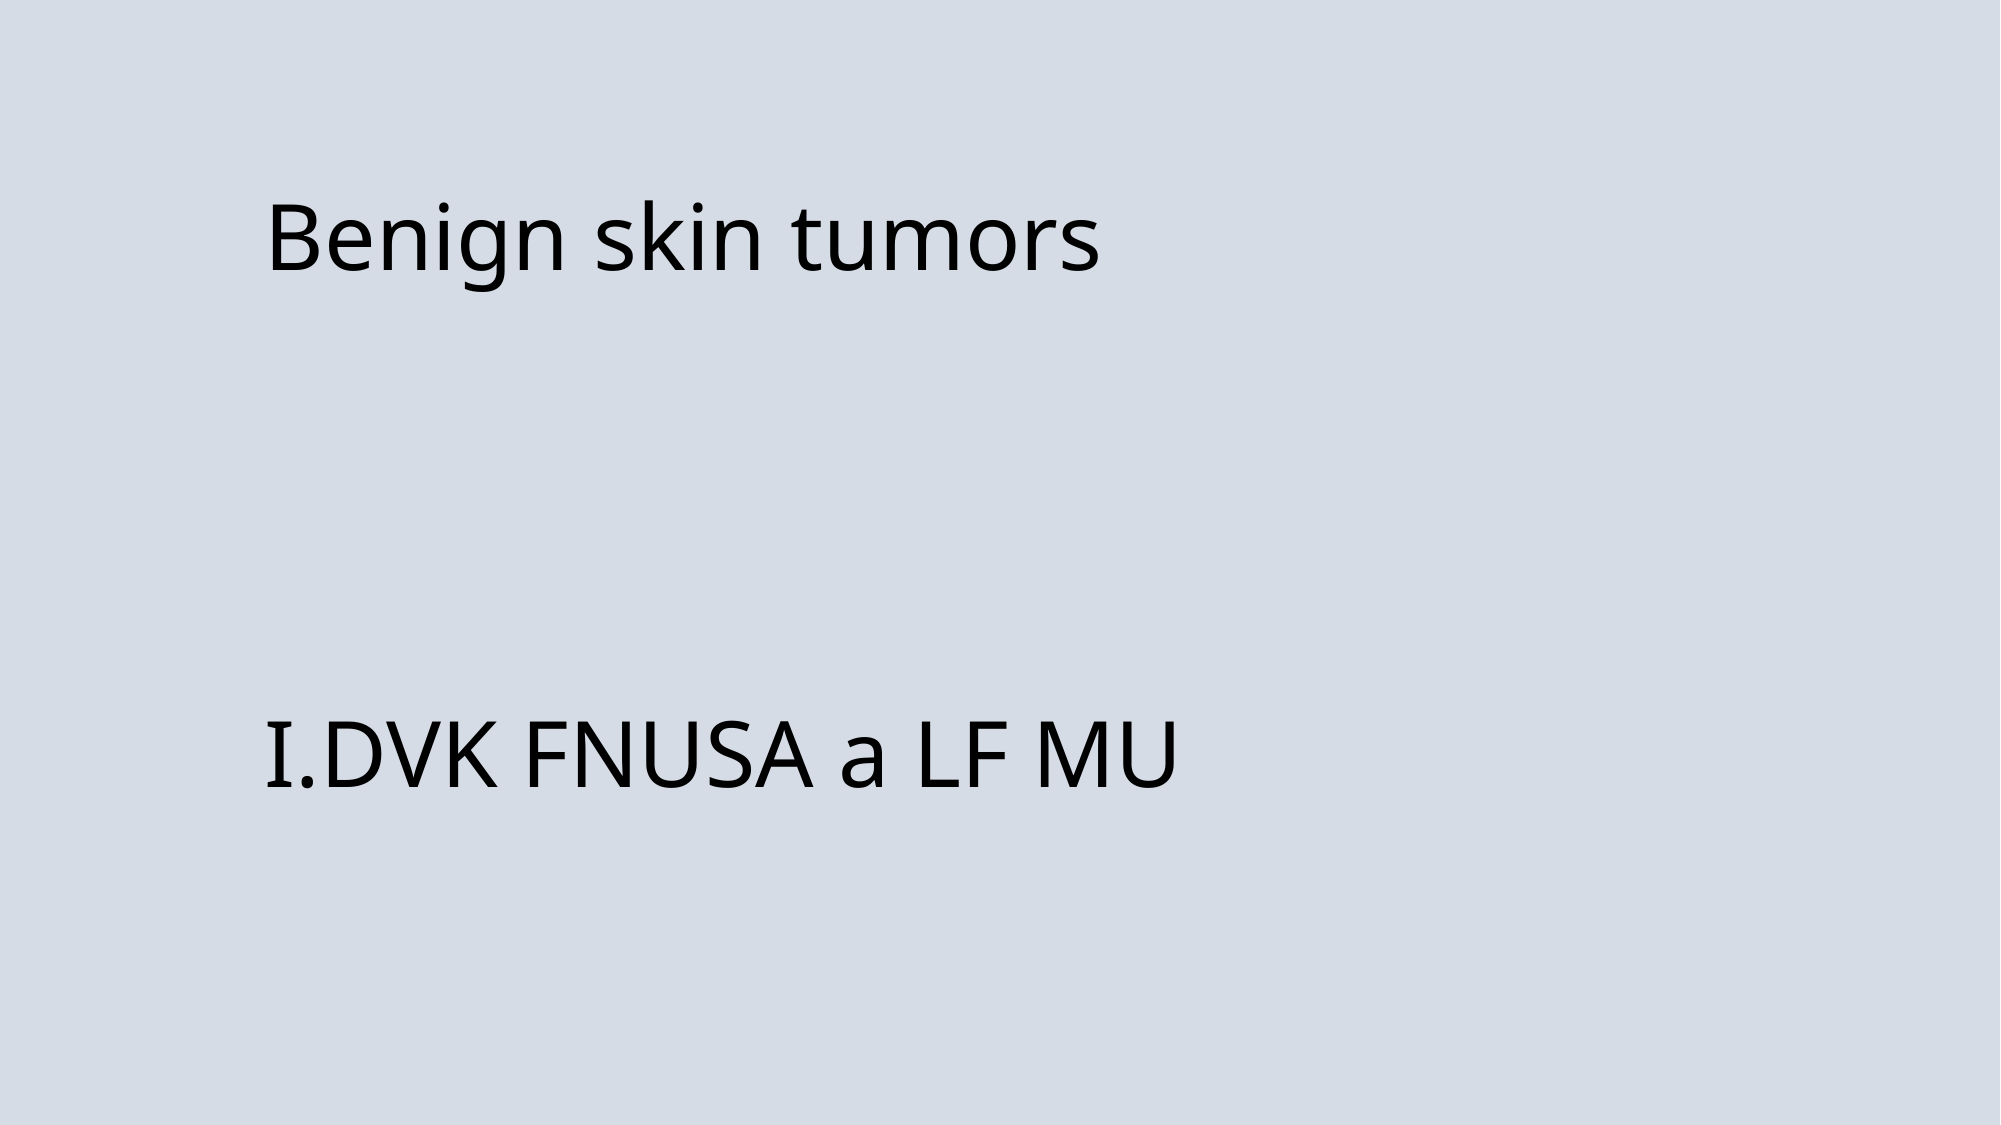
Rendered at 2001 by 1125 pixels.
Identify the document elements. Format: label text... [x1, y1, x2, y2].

subtitle I.DVK FNUSA a LF MU [249, 590, 1750, 863]
title Benign skin tumors [249, 184, 1750, 576]
